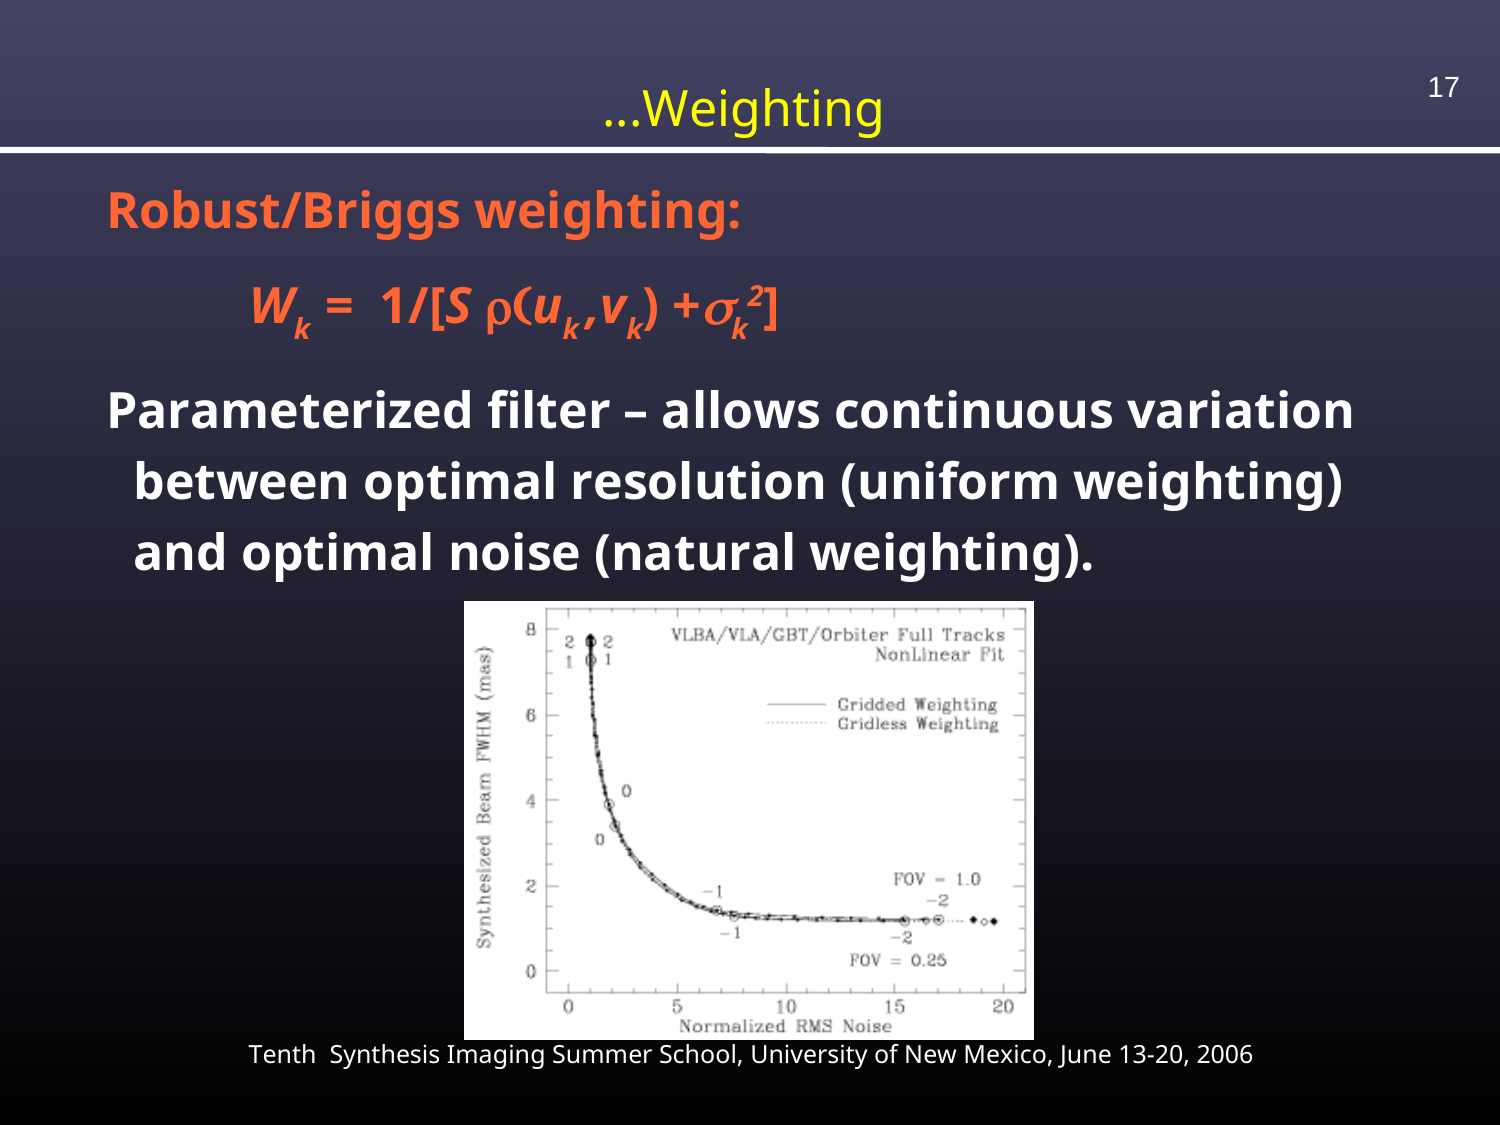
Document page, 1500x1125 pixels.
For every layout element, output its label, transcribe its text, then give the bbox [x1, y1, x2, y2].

subtitle Robust/Briggs weighting: Wk = 1/[S uk ,vk) +sk2] Parameterized filter – allows continuous variation between optimal resolution (uniform weighting) and optimal noise (natural weighting). [106, 174, 1382, 600]
picture [464, 601, 1034, 1040]
title ...Weighting [112, 62, 1375, 151]
